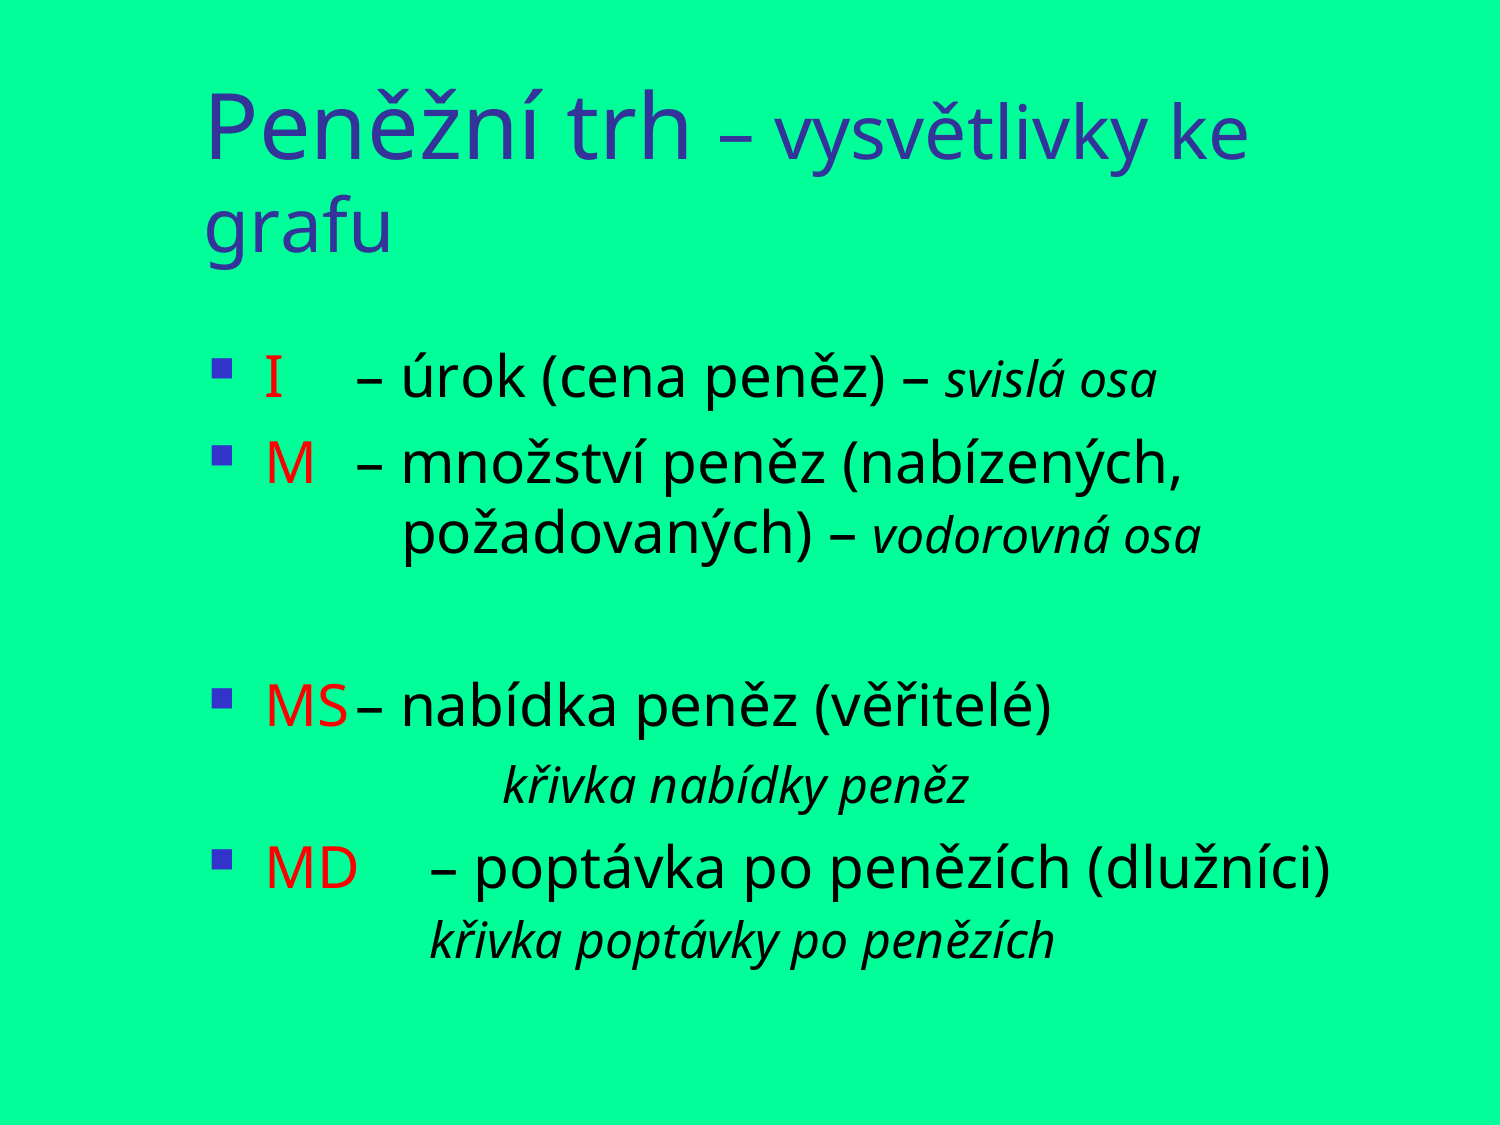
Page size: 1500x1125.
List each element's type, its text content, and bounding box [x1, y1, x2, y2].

list I – úrok (cena peněz) – svislá osa M – množství peněz (nabízených, požadovaných) – vodorovná osa MS – nabídka peněz (věřitelé) křivka nabídky peněz MD – poptávka po penězích (dlužníci) křivka poptávky po penězích [193, 331, 1469, 1125]
title Peněžní trh – vysvětlivky ke grafu [188, 35, 1468, 276]
